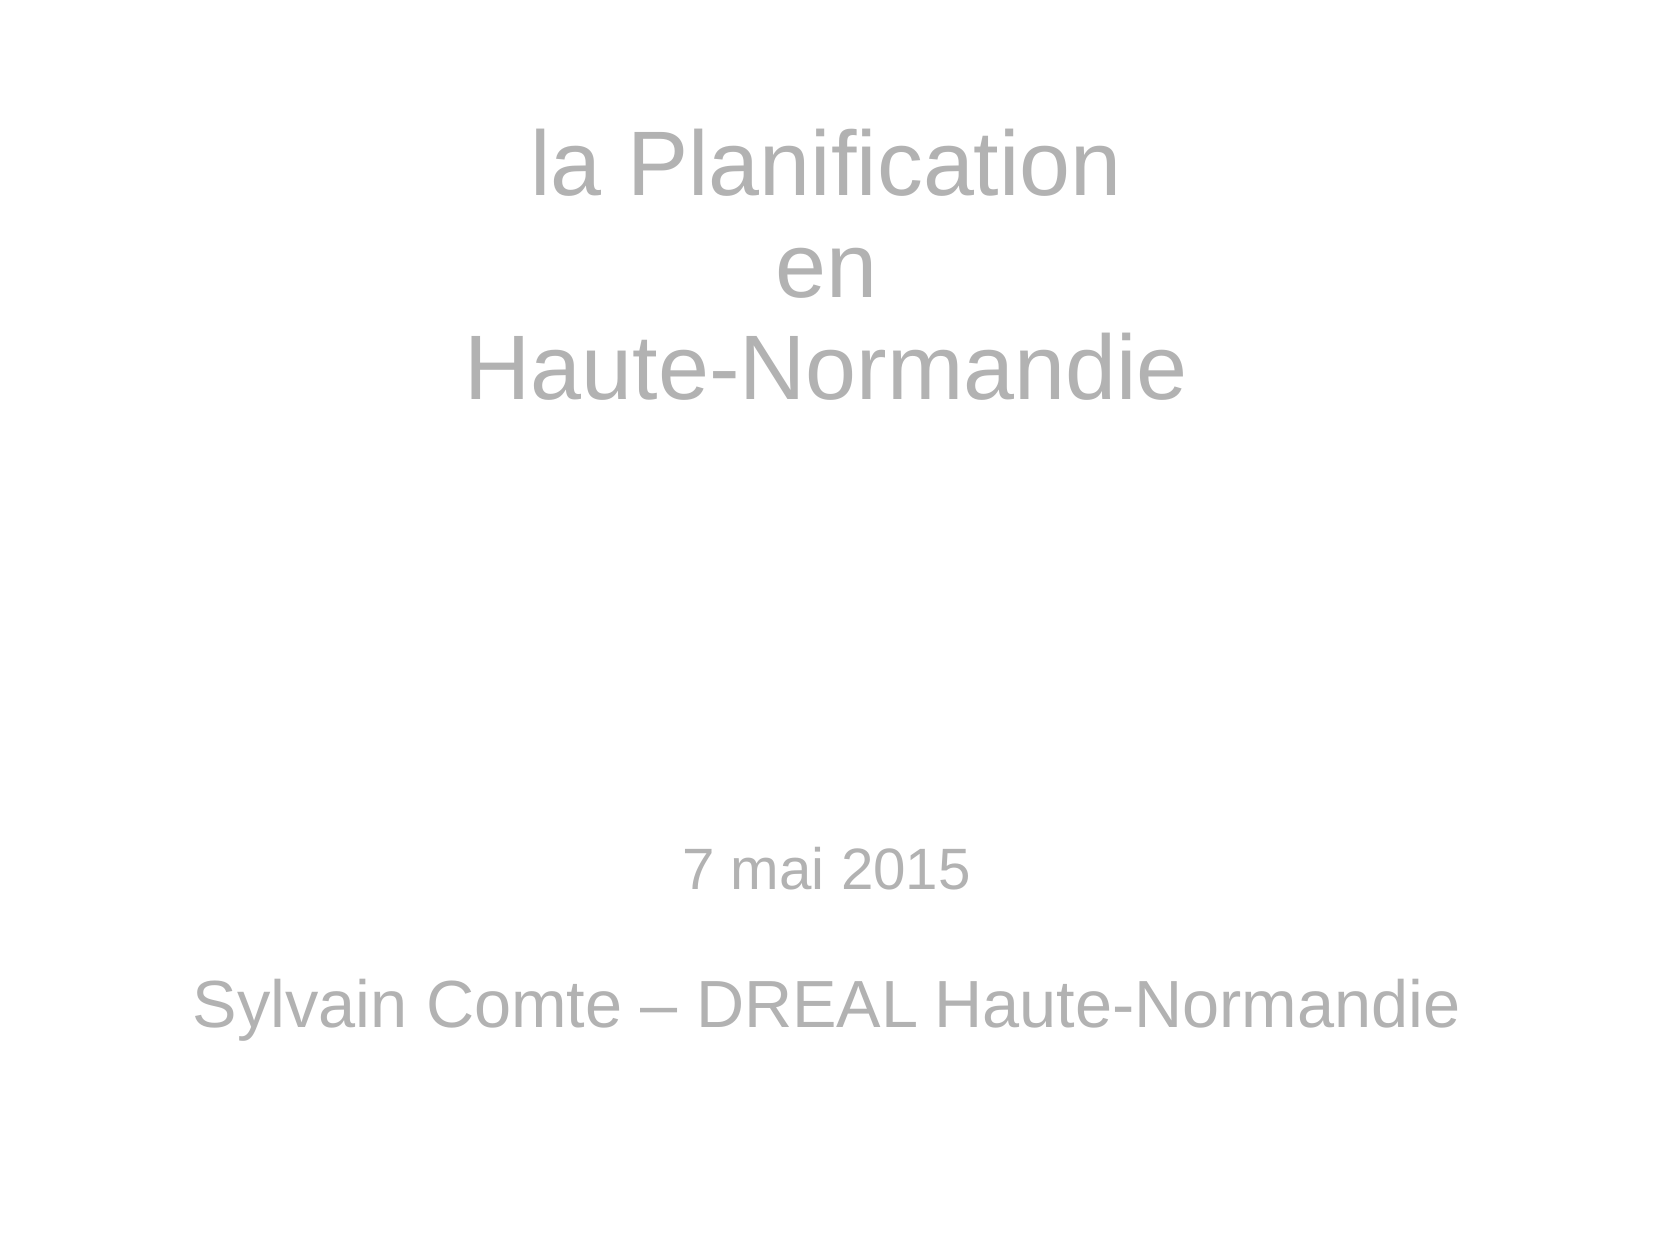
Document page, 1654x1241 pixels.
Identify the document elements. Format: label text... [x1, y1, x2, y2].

subtitle 7 mai 2015 Sylvain Comte – DREAL Haute-Normandie [82, 791, 1571, 1087]
title la Planification en Haute-Normandie [35, 70, 1619, 461]
